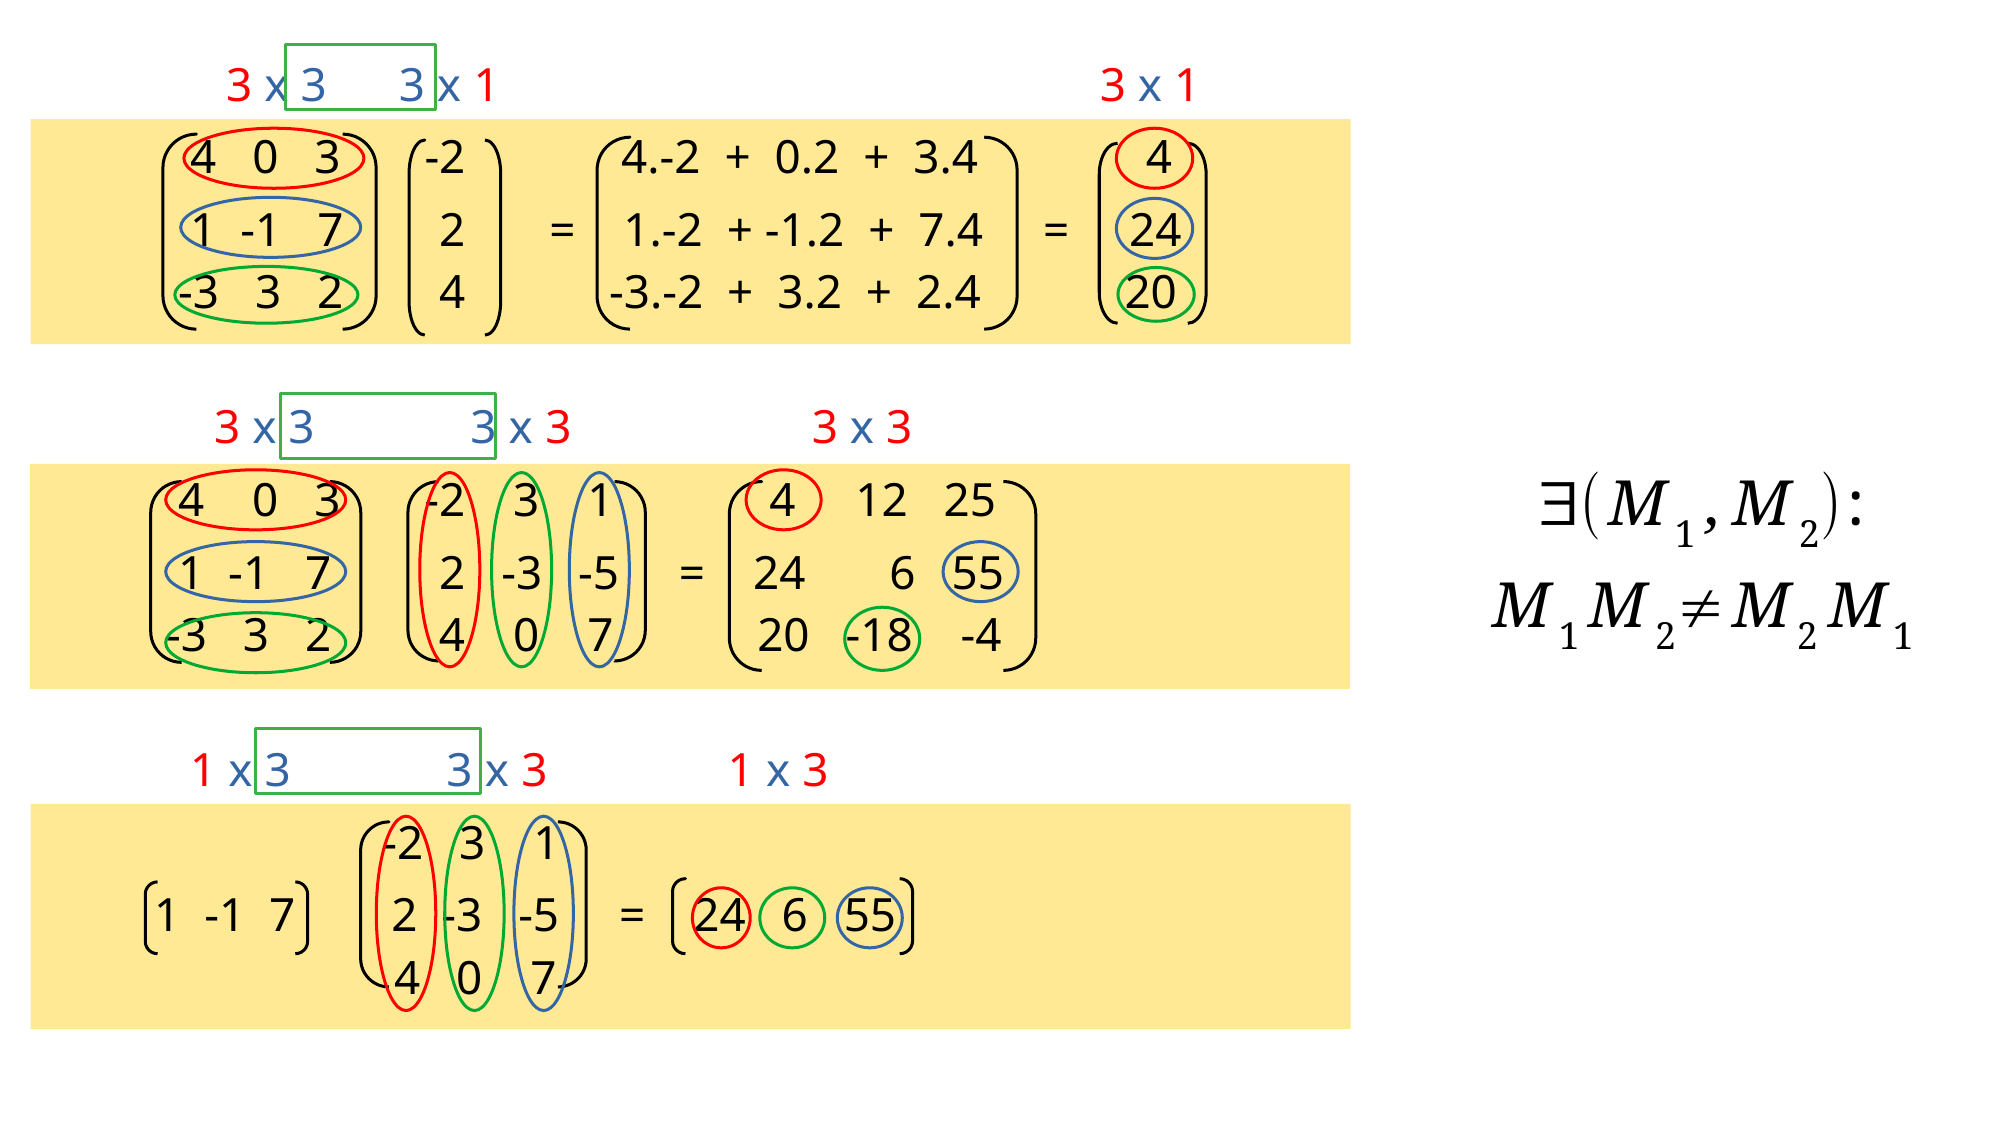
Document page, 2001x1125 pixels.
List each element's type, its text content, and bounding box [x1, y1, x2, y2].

text_box 3 x 3 3 x 1 3 x 1 4 0 3 -2 4.-2 + 0.2 + 3.4 4 1 -1 7 2 = 1.-2 + -1.2 + 7.4 = 24 -3 3 2 4 -3.-2 + 3.2 + 2.4 20 3 x 3 3 x 3 3 x 3 4 0 3 -2 3 1 4 12 25 1 -1 7 2 -3 -5 = 24 6 55 -3 3 2 4 0 7 20 -18 -4 1 x 3 3 x 3 1 x 3 -2 3 1 1 -1 7 2 -3 -5 = 24 6 55 4 0 7 [287, 46, 434, 108]
text_box 3 x 3 3 x 1 3 x 1 4 0 3 -2 4.-2 + 0.2 + 3.4 4 1 -1 7 2 = 1.-2 + -1.2 + 7.4 = 24 -3 3 2 4 -3.-2 + 3.2 + 2.4 20 3 x 3 3 x 3 3 x 3 4 0 3 -2 3 1 4 12 25 1 -1 7 2 -3 -5 = 24 6 55 -3 3 2 4 0 7 20 -18 -4 1 x 3 3 x 3 1 x 3 -2 3 1 1 -1 7 2 -3 -5 = 24 6 55 4 0 7 [127, 45, 1433, 1111]
text_box [30, 463, 127, 689]
text_box [30, 119, 127, 345]
text_box [30, 803, 127, 1029]
chart [1482, 459, 1921, 661]
